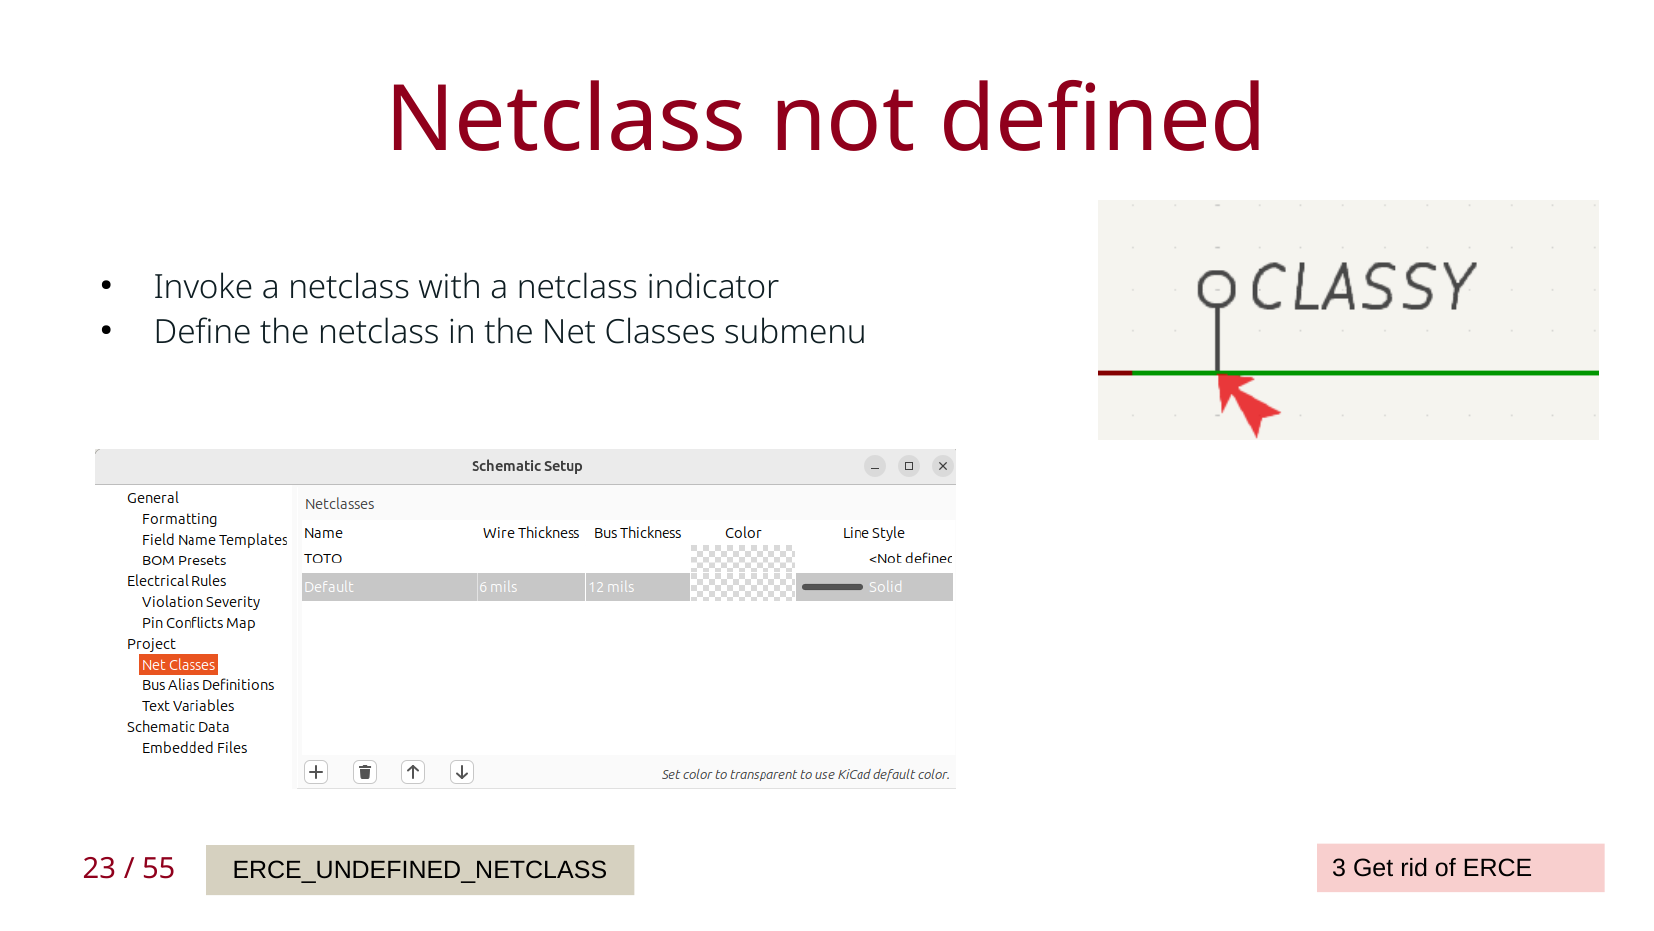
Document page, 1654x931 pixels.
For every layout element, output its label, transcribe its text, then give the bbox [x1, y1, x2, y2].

picture [95, 449, 956, 789]
text_box 3 Get rid of ERCE [1317, 843, 1605, 893]
text_box ERCE_UNDEFINED_NETCLASS [206, 845, 635, 896]
list Invoke a netclass with a netclass indicator Define the netclass in the Net Classes submenu [82, 217, 1571, 758]
picture [1098, 200, 1599, 440]
title Netclass not defined [82, 37, 1571, 193]
